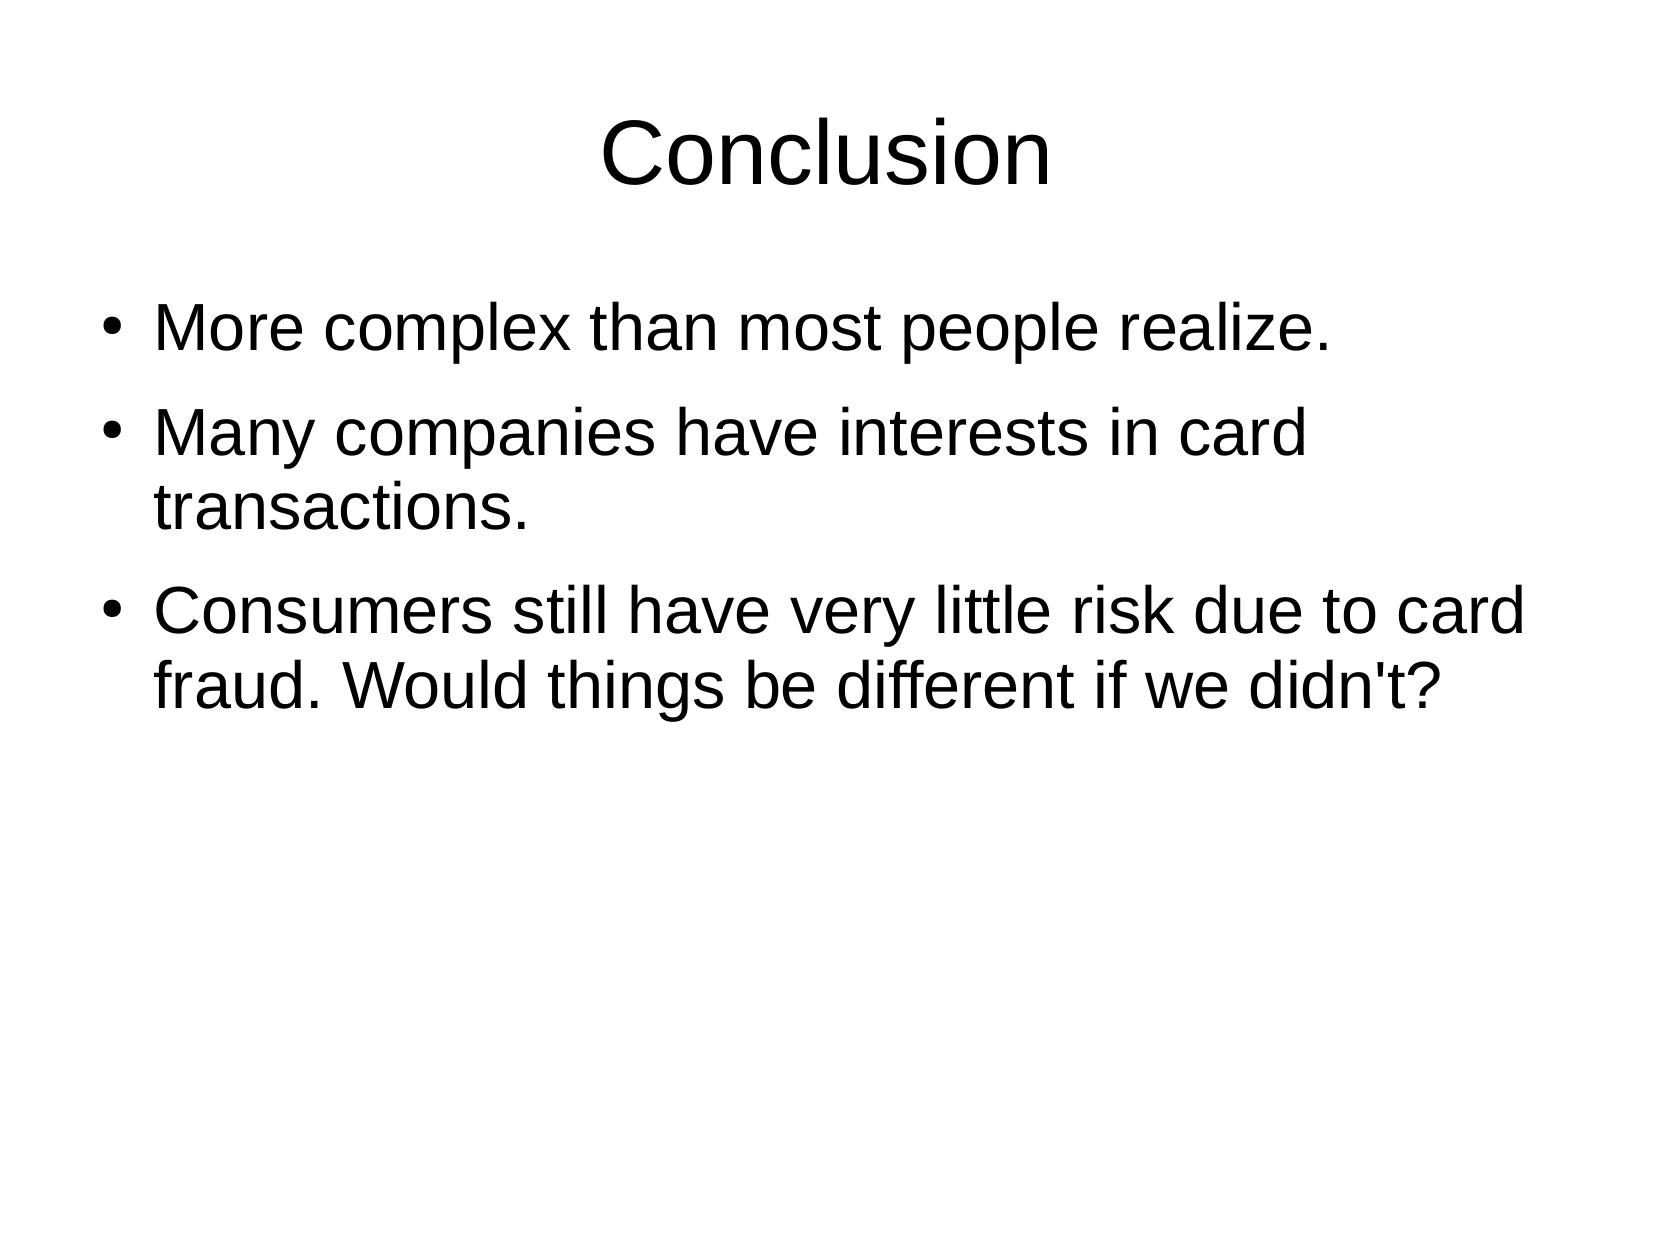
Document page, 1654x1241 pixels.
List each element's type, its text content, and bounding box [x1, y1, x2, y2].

list More complex than most people realize. Many companies have interests in card transactions. Consumers still have very little risk due to card fraud. Would things be different if we didn't? [82, 290, 1571, 1010]
title Conclusion [82, 49, 1571, 257]
